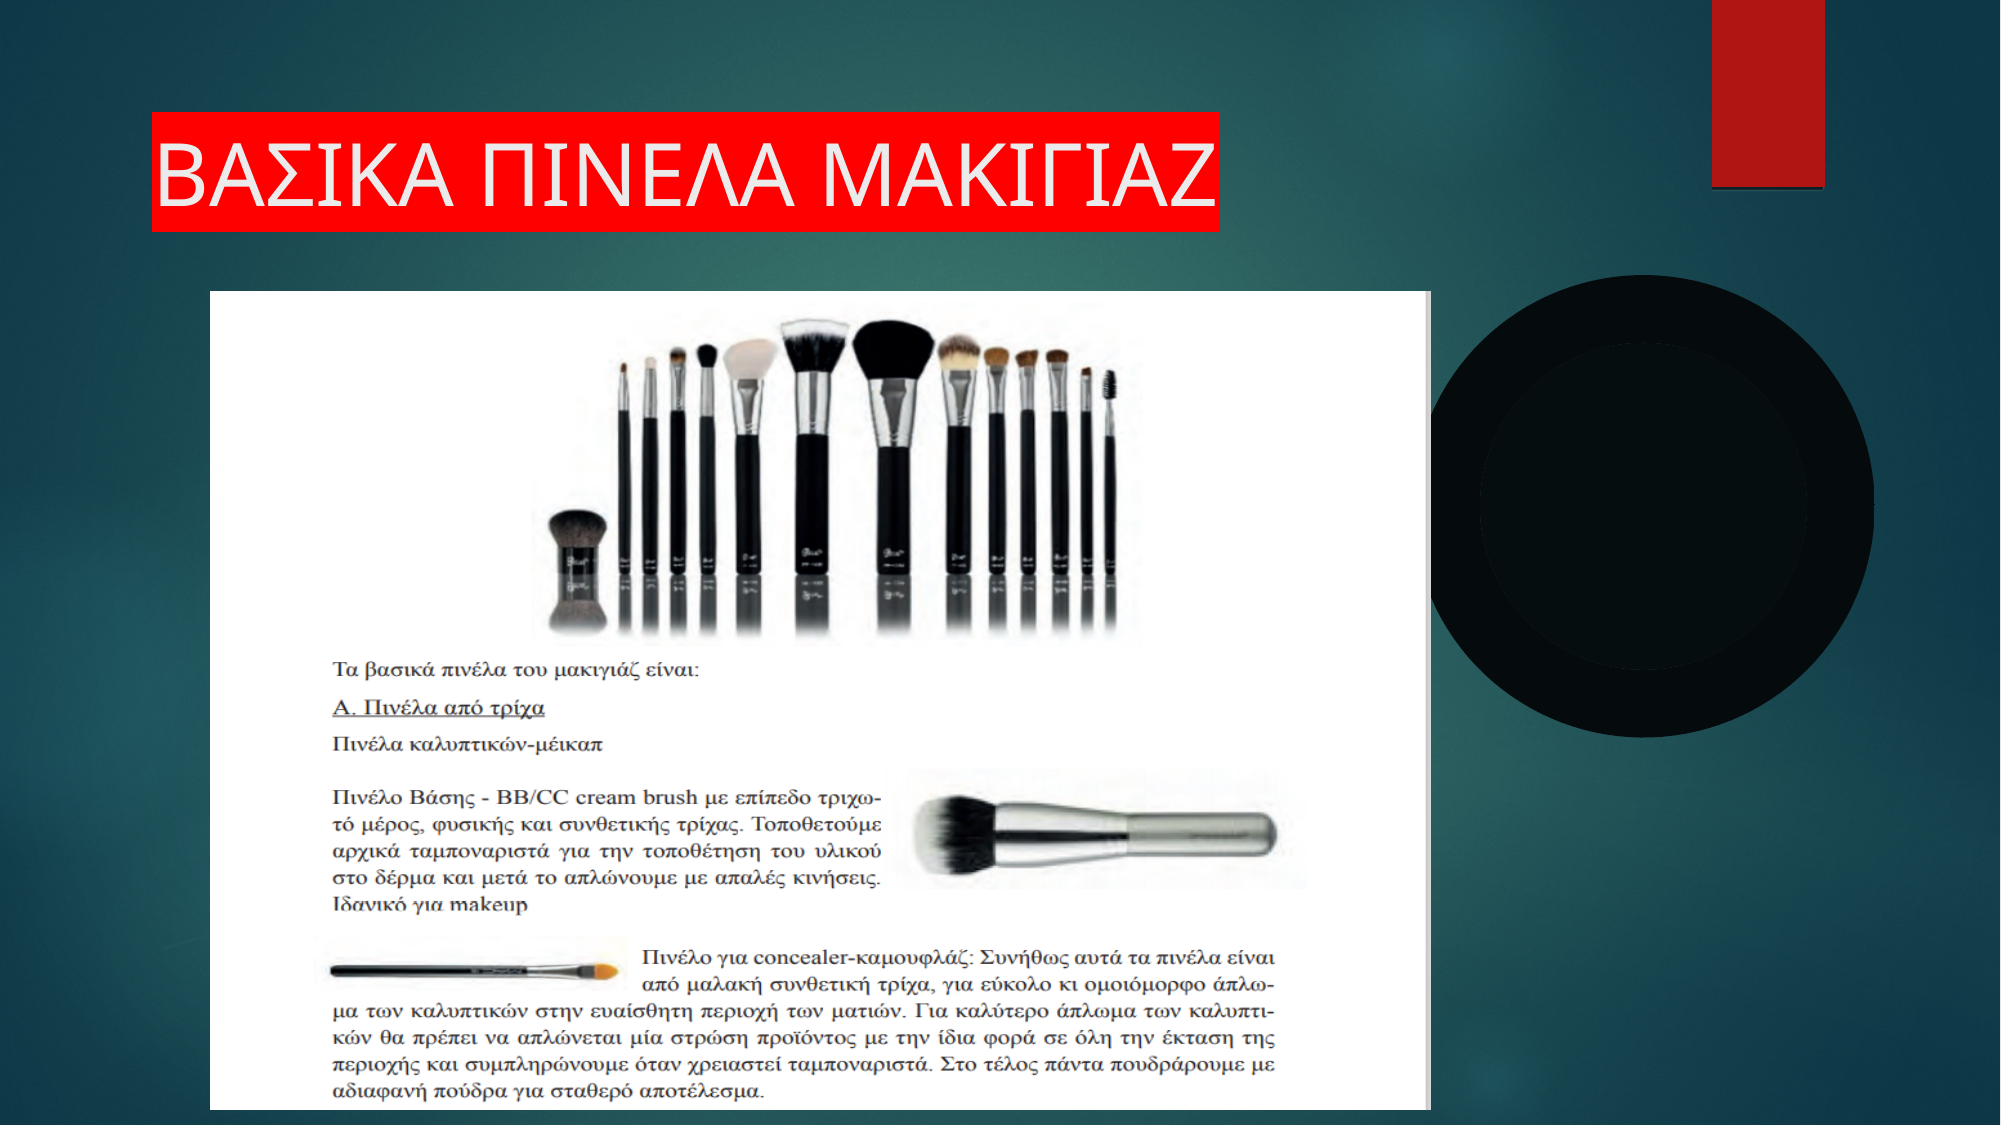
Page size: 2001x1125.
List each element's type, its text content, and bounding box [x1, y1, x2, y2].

picture [210, 291, 1431, 1110]
title ΒΑΣΙΚΑ ΠΙΝΕΛΑ ΜΑΚΙΓΙΑΖ [137, 110, 1358, 278]
